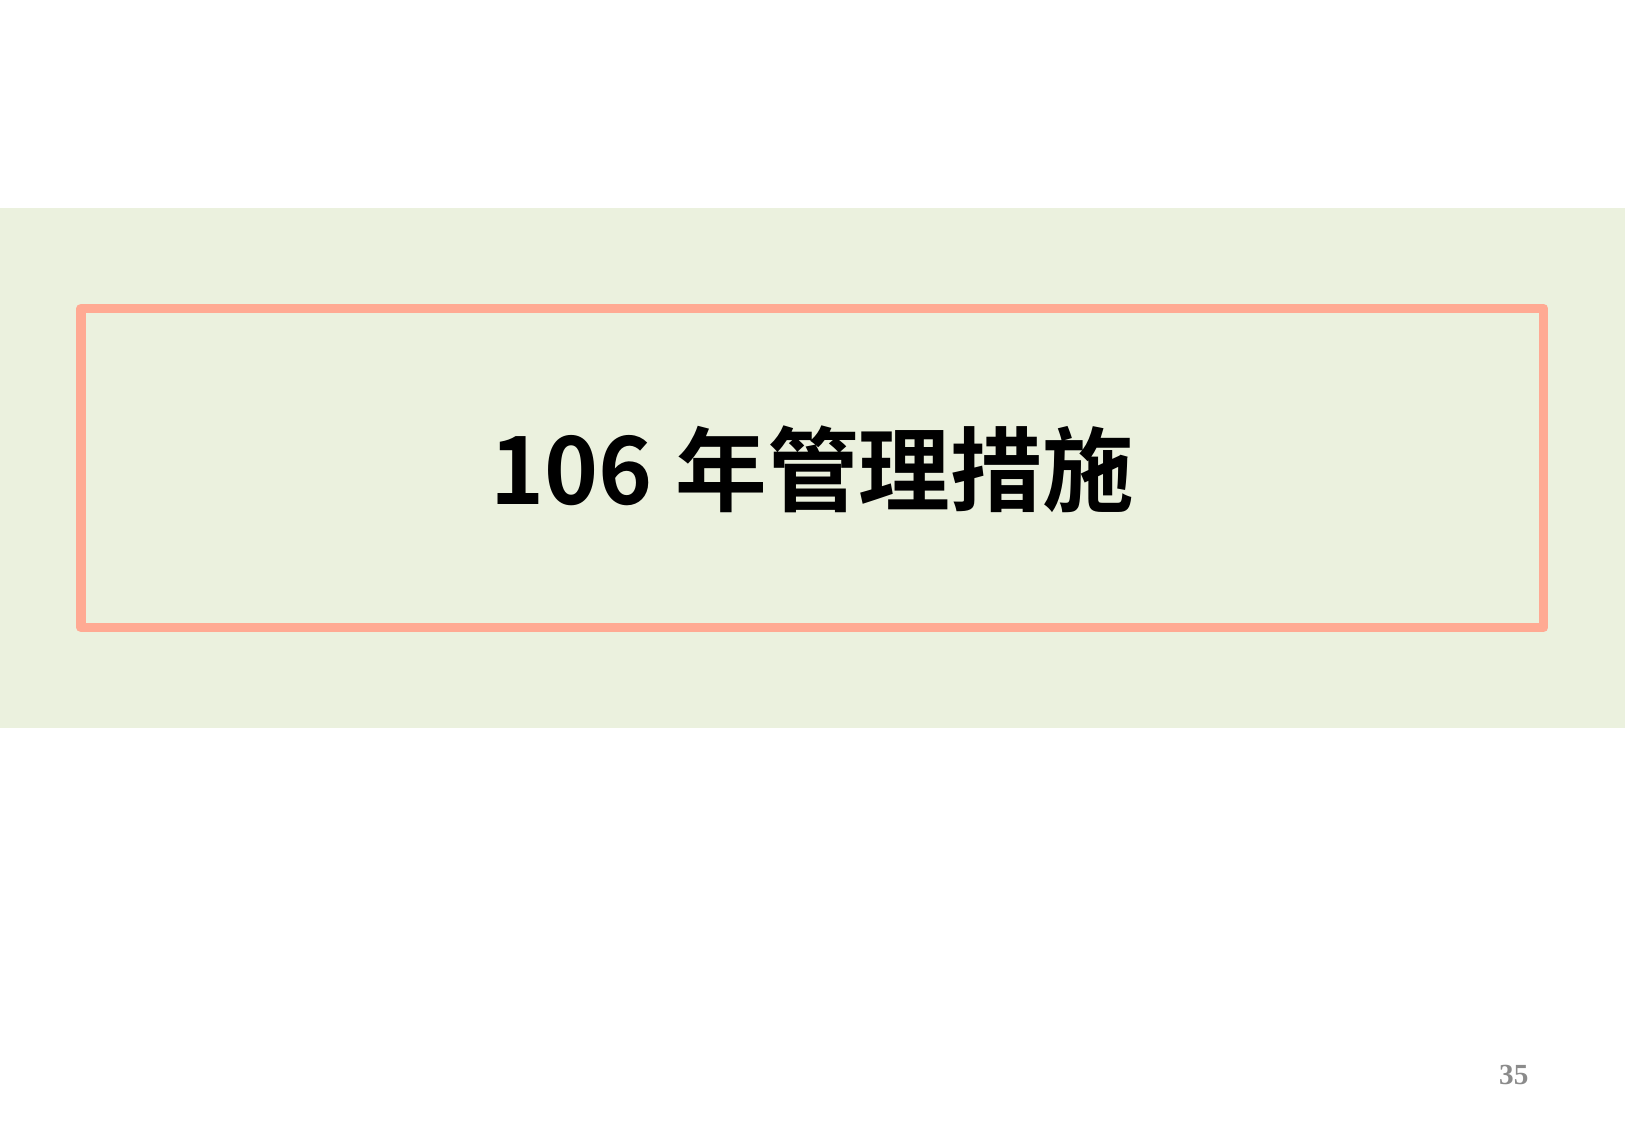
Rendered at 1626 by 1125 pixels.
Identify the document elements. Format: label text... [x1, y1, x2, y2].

text_box [0, 208, 1625, 728]
slide_number <編號> [1164, 1042, 1544, 1103]
list 106年管理措施 [81, 308, 1544, 628]
